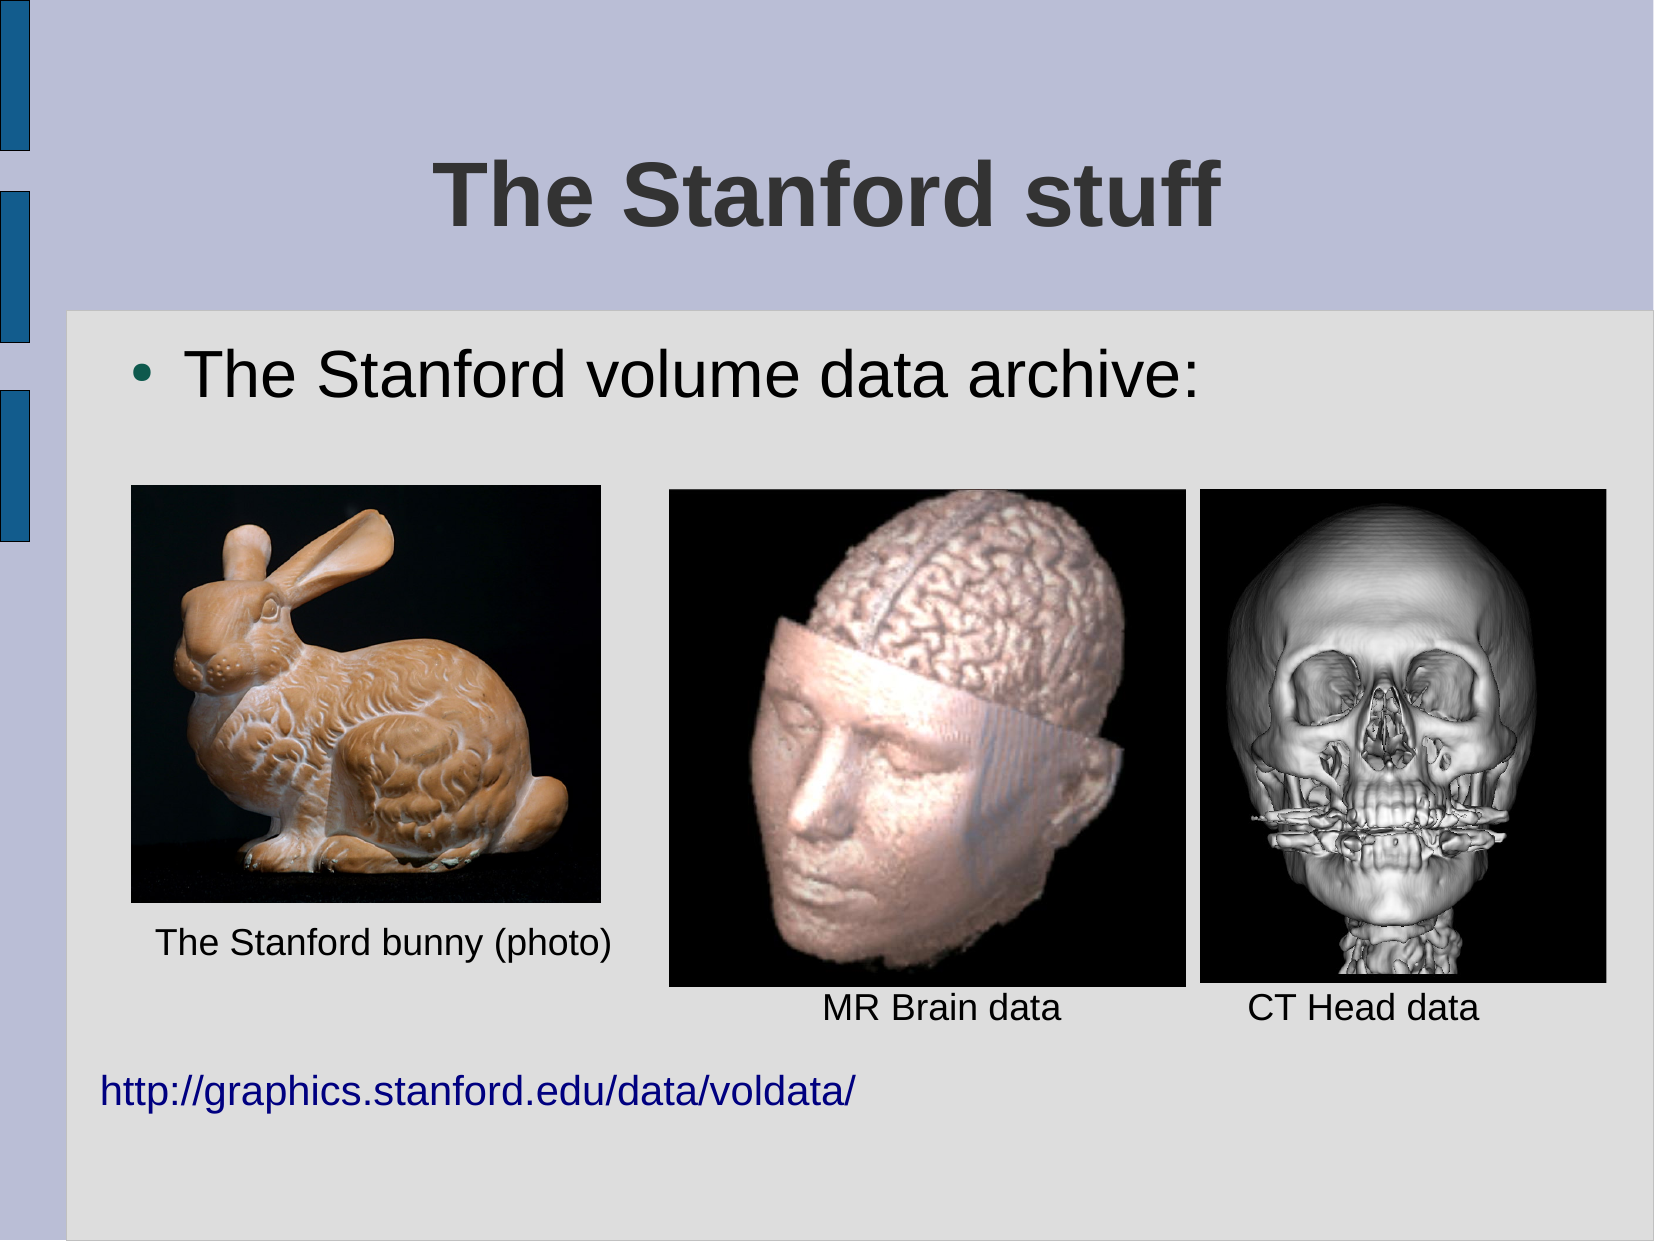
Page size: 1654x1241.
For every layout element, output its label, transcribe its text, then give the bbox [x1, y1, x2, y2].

picture [131, 485, 601, 903]
text_box CT Head data [1232, 979, 1495, 1036]
picture [1200, 489, 1607, 983]
list The Stanford volume data archive: [112, 337, 1613, 1216]
text_box http://graphics.stanford.edu/data/voldata/ [85, 1060, 883, 1122]
picture [669, 489, 1186, 987]
title The Stanford stuff [121, 98, 1534, 291]
text_box MR Brain data [807, 979, 1077, 1036]
text_box The Stanford bunny (photo) [139, 914, 628, 971]
